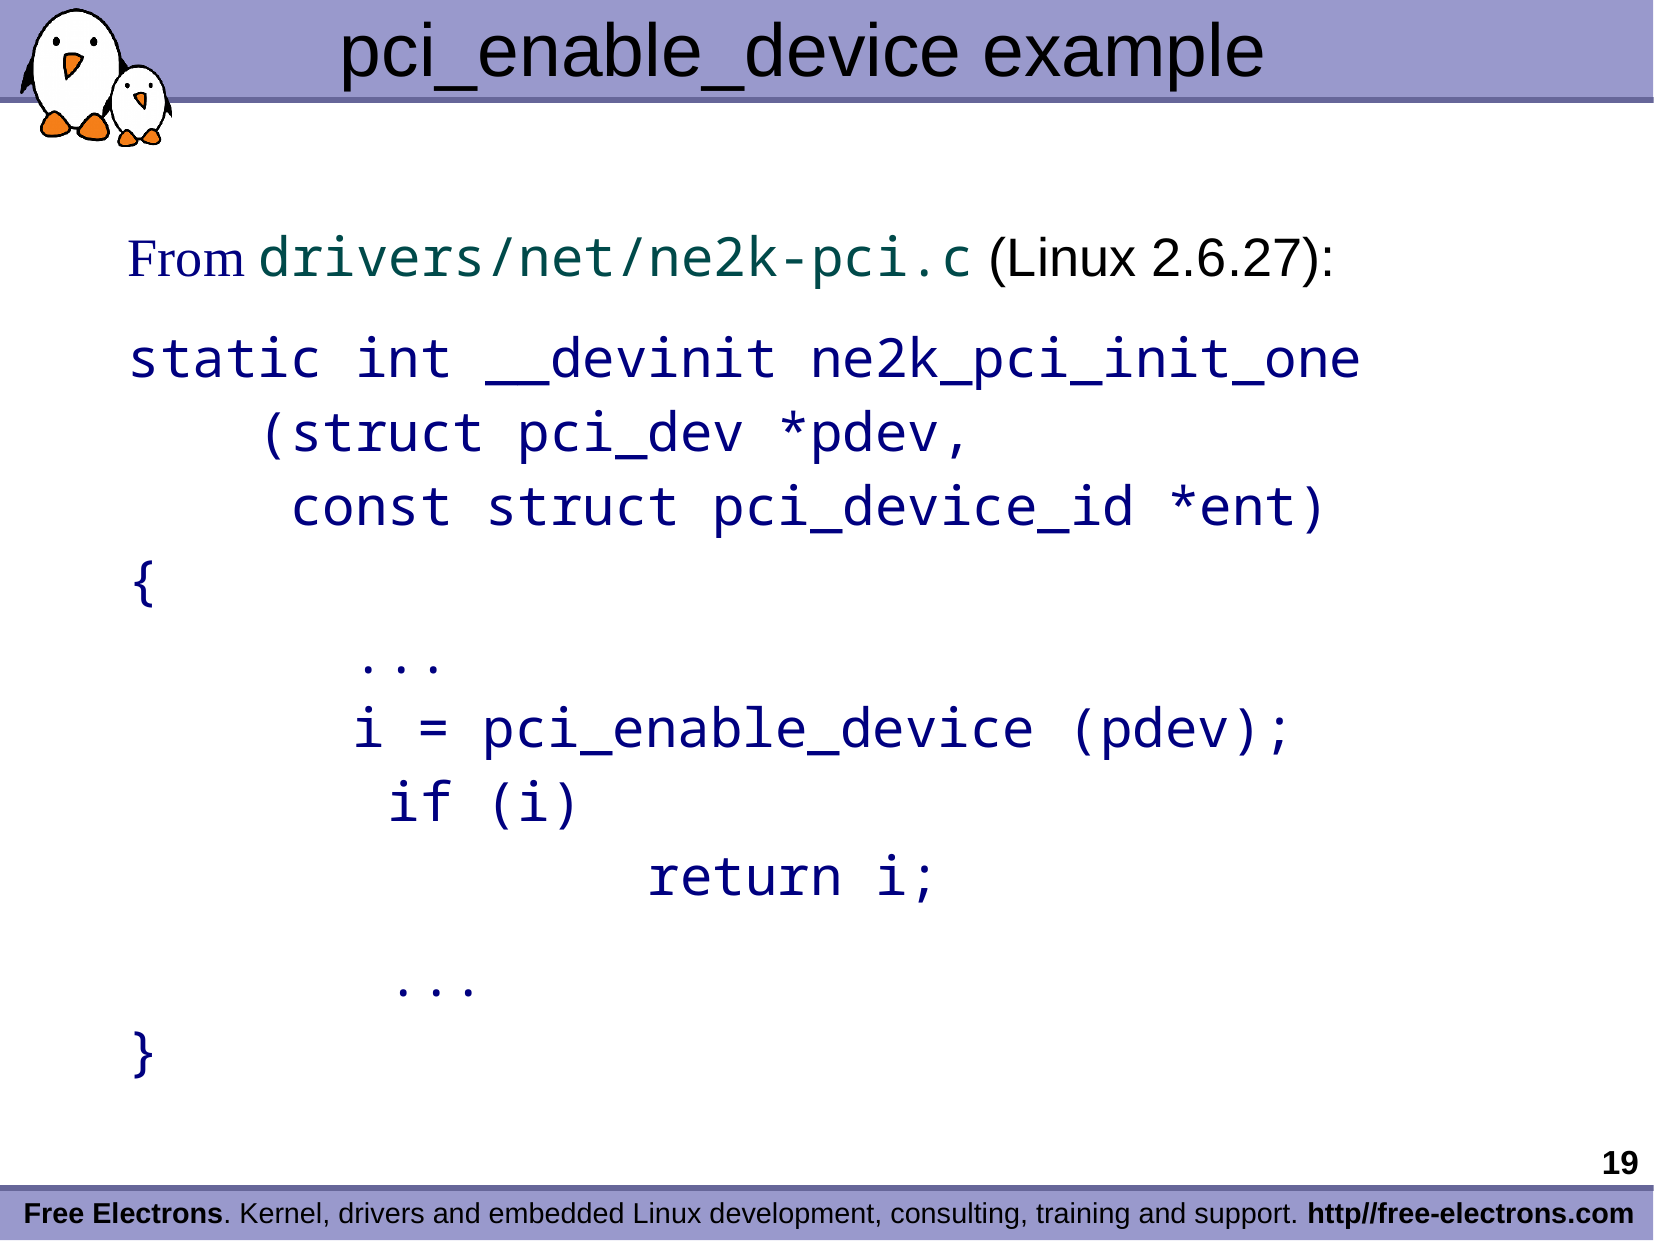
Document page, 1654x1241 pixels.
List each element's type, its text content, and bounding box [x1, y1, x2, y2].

title pci_enable_device example [58, 0, 1549, 101]
list From drivers/net/ne2k-pci.c (Linux 2.6.27): static int __devinit ne2k_pci_init_one (struct pci_dev *pdev, const struct pci_device_id *ent) { ... i = pci_enable_device (pdev); if (i) return i; ... } [109, 218, 1522, 1069]
picture [20, 8, 172, 147]
